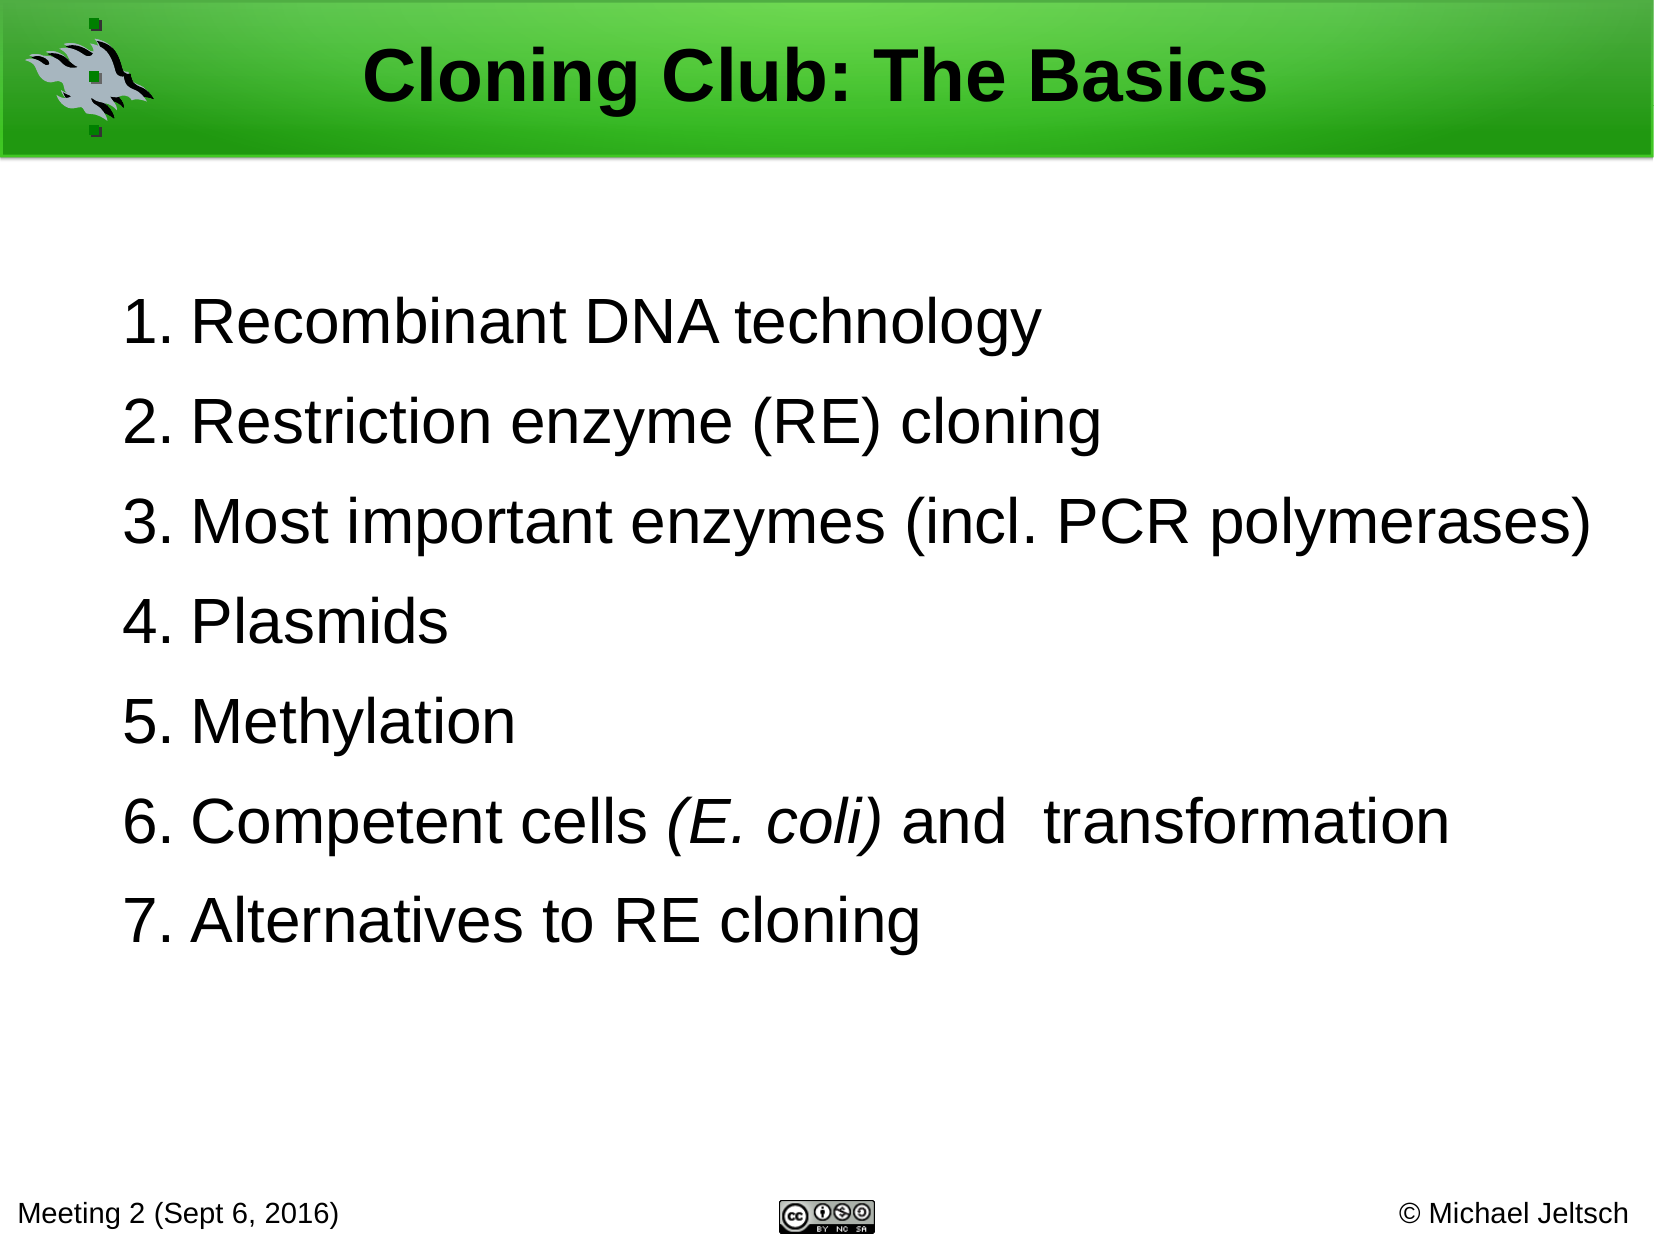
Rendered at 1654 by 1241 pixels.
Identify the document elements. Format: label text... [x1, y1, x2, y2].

title Cloning Club: The Basics [206, 30, 1448, 121]
picture [779, 1200, 875, 1234]
list Recombinant DNA technology Restriction enzyme (RE) cloning Most important enzymes (incl. PCR polymerases) Plasmids Methylation Competent cells (E. coli) and transformation Alternatives to RE cloning [105, 285, 1606, 1006]
